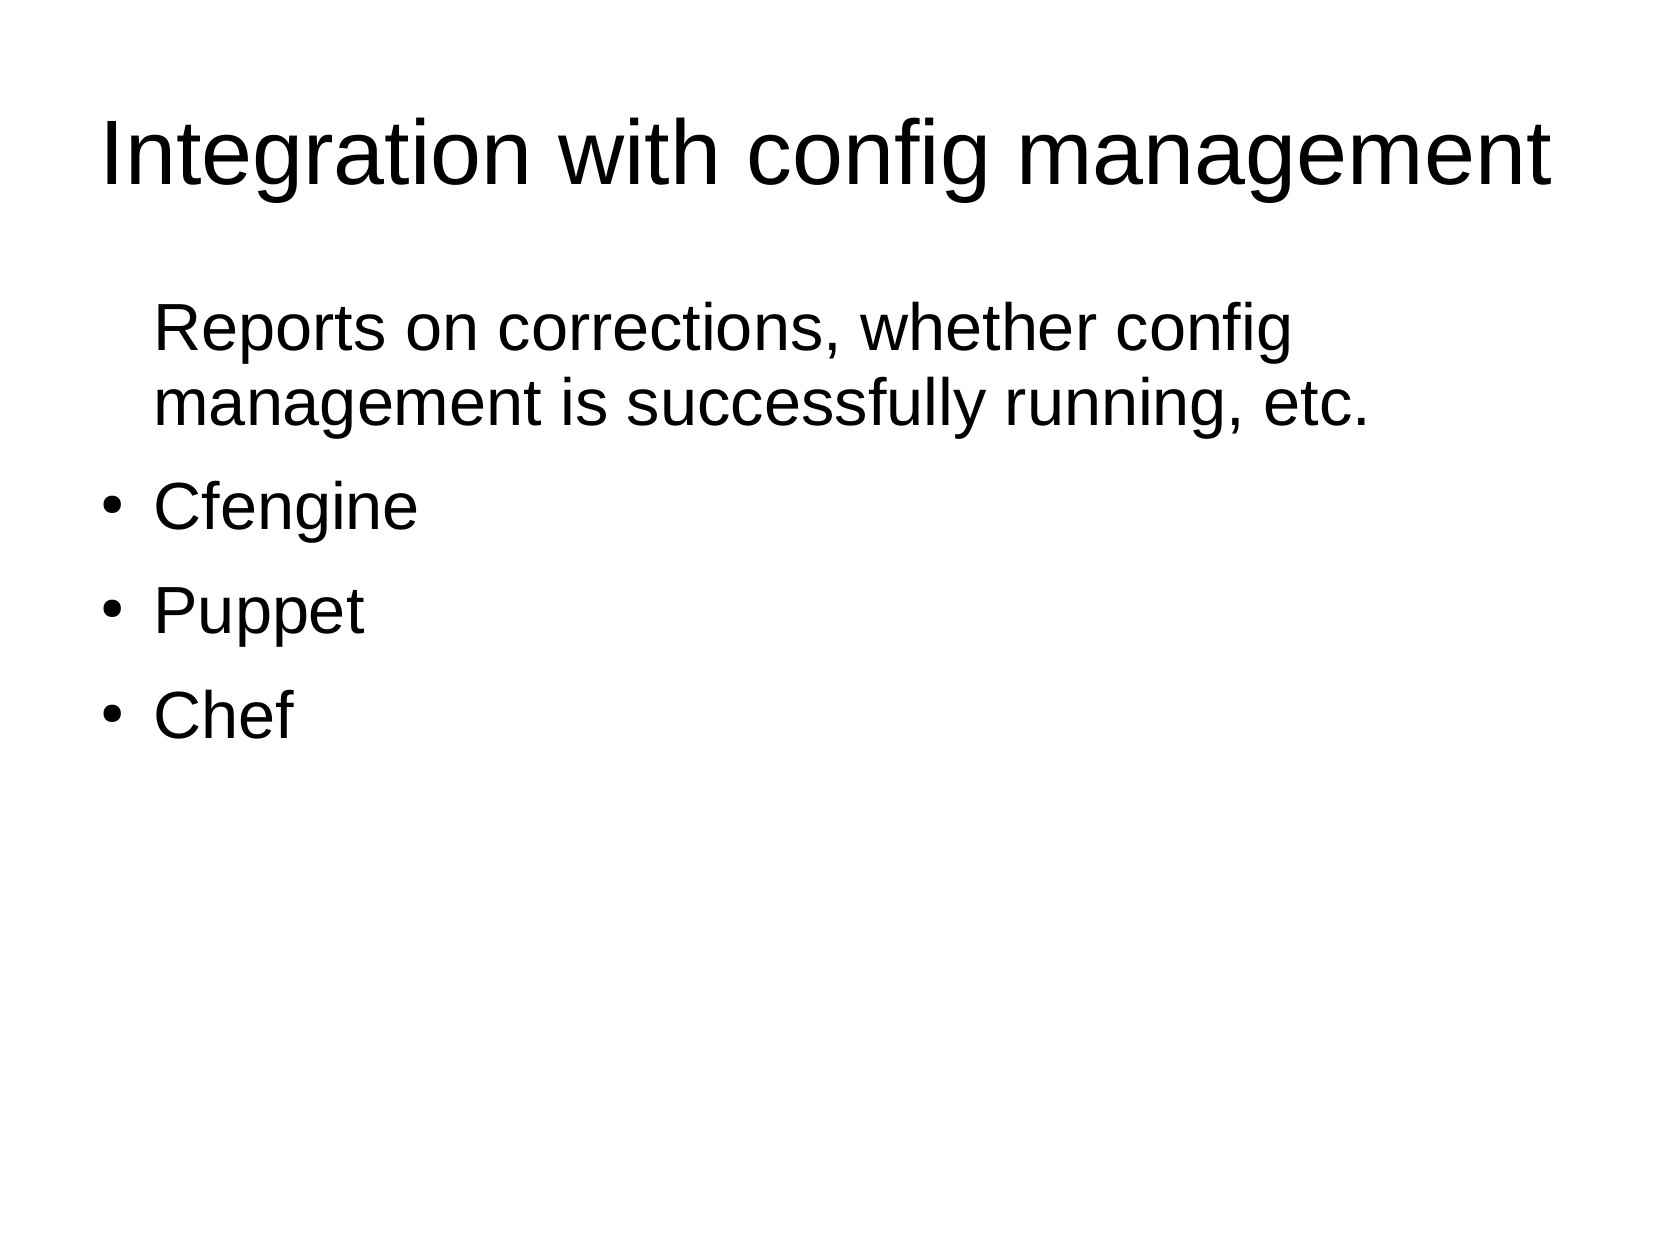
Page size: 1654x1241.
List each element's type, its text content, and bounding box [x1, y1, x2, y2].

list Reports on corrections, whether config management is successfully running, etc. Cfengine Puppet Chef [82, 290, 1571, 1109]
title Integration with config management [82, 49, 1571, 257]
